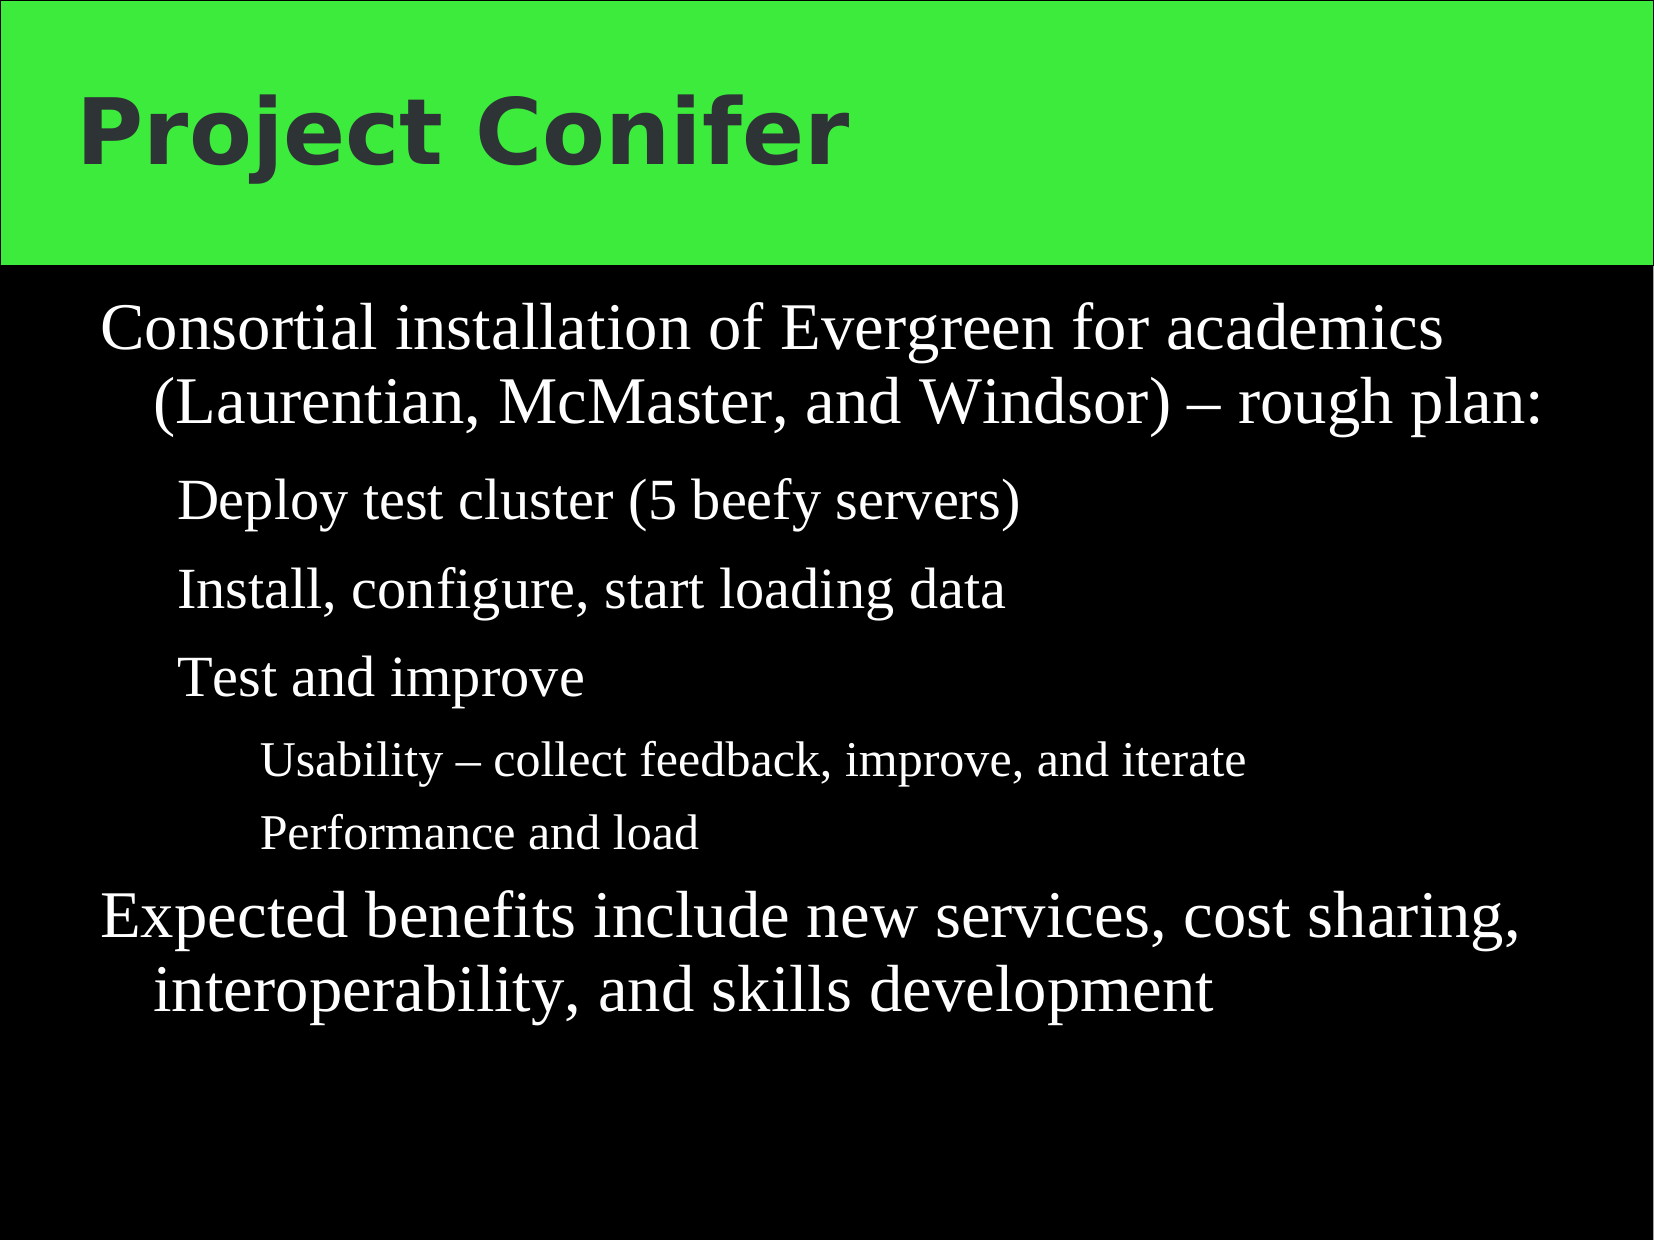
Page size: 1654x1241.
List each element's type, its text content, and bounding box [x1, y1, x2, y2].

title Project Conifer [76, 29, 1565, 237]
list Consortial installation of Evergreen for academics (Laurentian, McMaster, and Windsor) – rough plan: Deploy test cluster (5 beefy servers) Install, configure, start loading data Test and improve Usability – collect feedback, improve, and iterate Performance and load Expected benefits include new services, cost sharing, interoperability, and skills development [82, 290, 1571, 1177]
